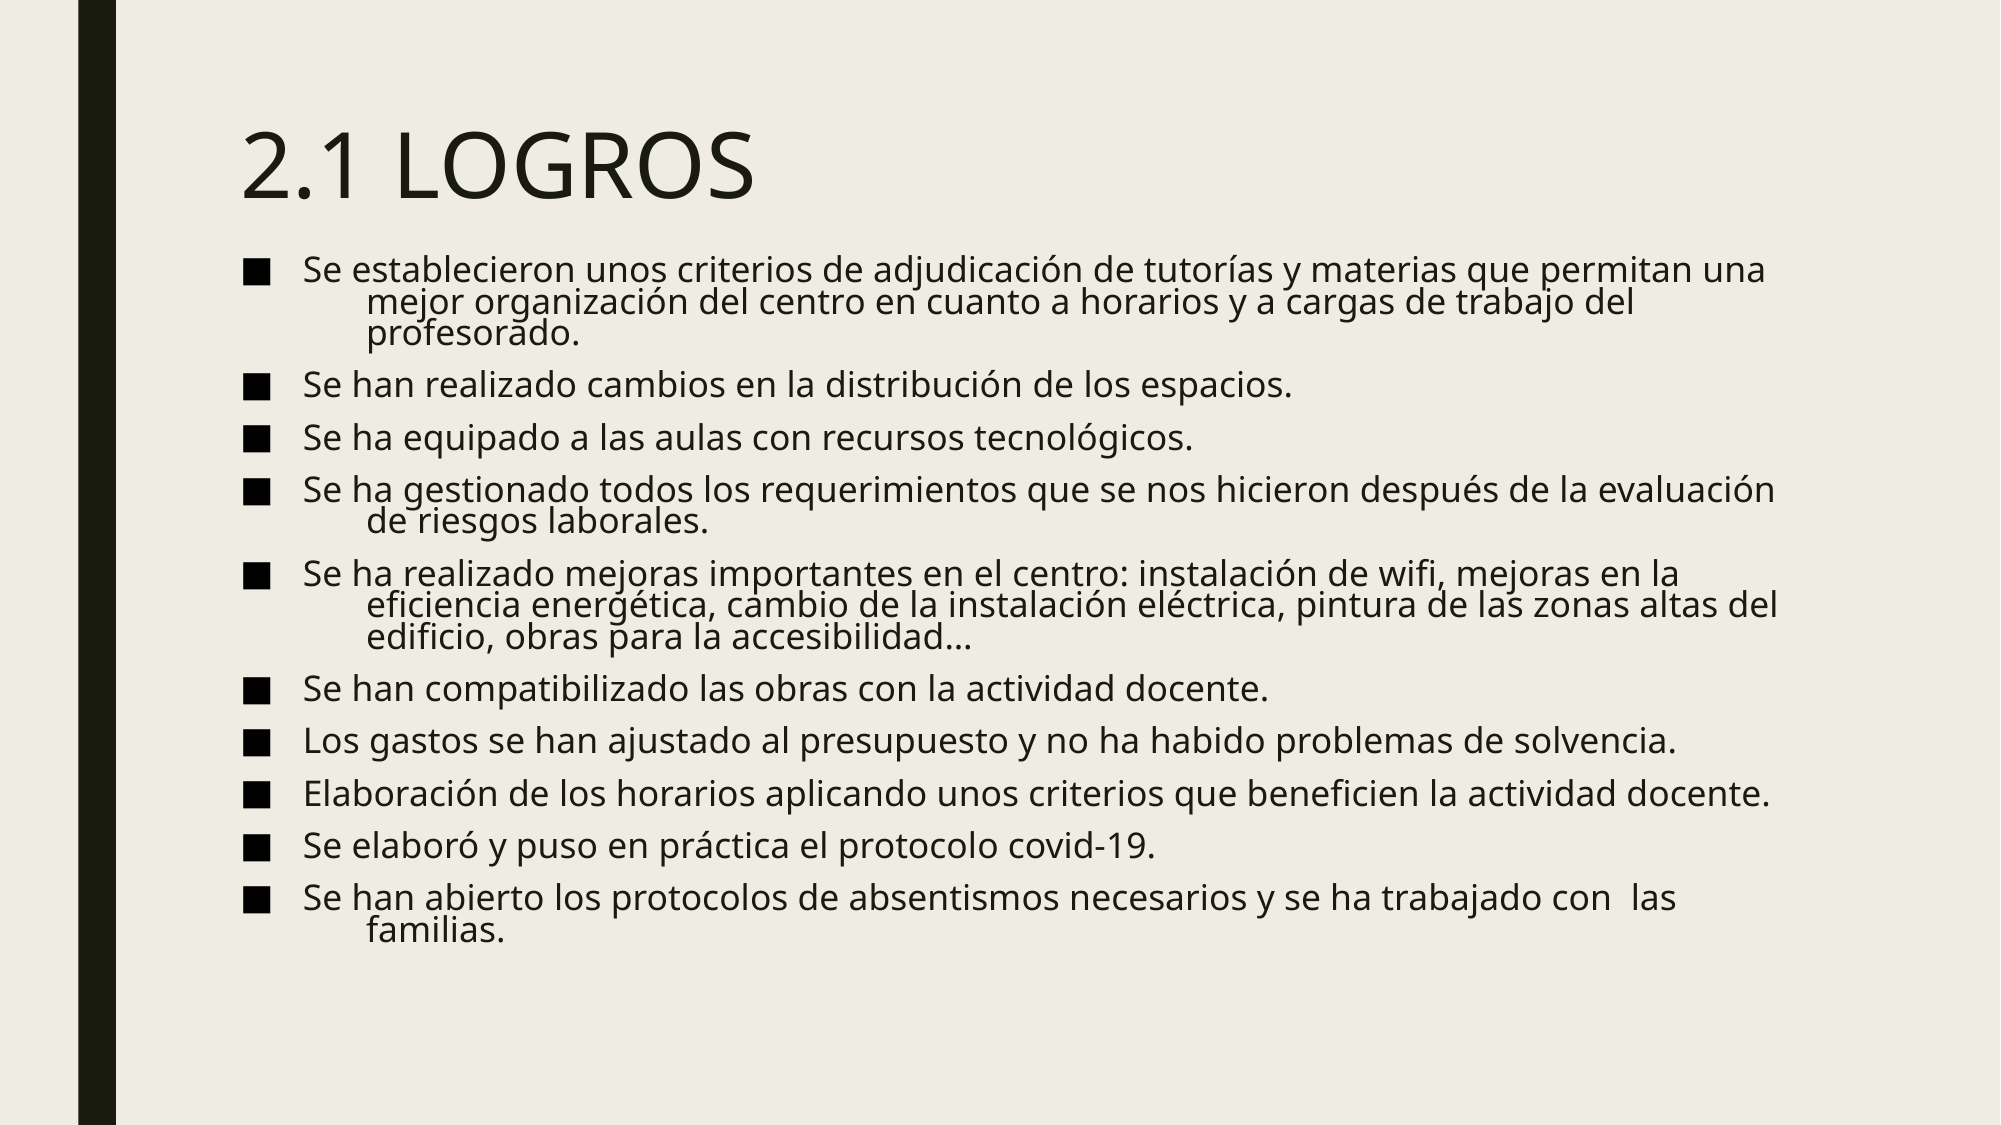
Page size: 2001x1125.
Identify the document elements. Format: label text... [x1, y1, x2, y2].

list Se establecieron unos criterios de adjudicación de tutorías y materias que permitan una mejor organización del centro en cuanto a horarios y a cargas de trabajo del profesorado. Se han realizado cambios en la distribución de los espacios. Se ha equipado a las aulas con recursos tecnológicos. Se ha gestionado todos los requerimientos que se nos hicieron después de la evaluación de riesgos laborales. Se ha realizado mejoras importantes en el centro: instalación de wifi, mejoras en la eficiencia energética, cambio de la instalación eléctrica, pintura de las zonas altas del edificio, obras para la accesibilidad… Se han compatibilizado las obras con la actividad docente. Los gastos se han ajustado al presupuesto y no ha habido problemas de solvencia. Elaboración de los horarios aplicando unos criterios que beneficien la actividad docente. Se elaboró y puso en práctica el protocolo covid-19. Se han abierto los protocolos de absentismos necesarios y se ha trabajado con las familias. [225, 249, 1801, 963]
title 2.1 LOGROS [225, 112, 1801, 249]
